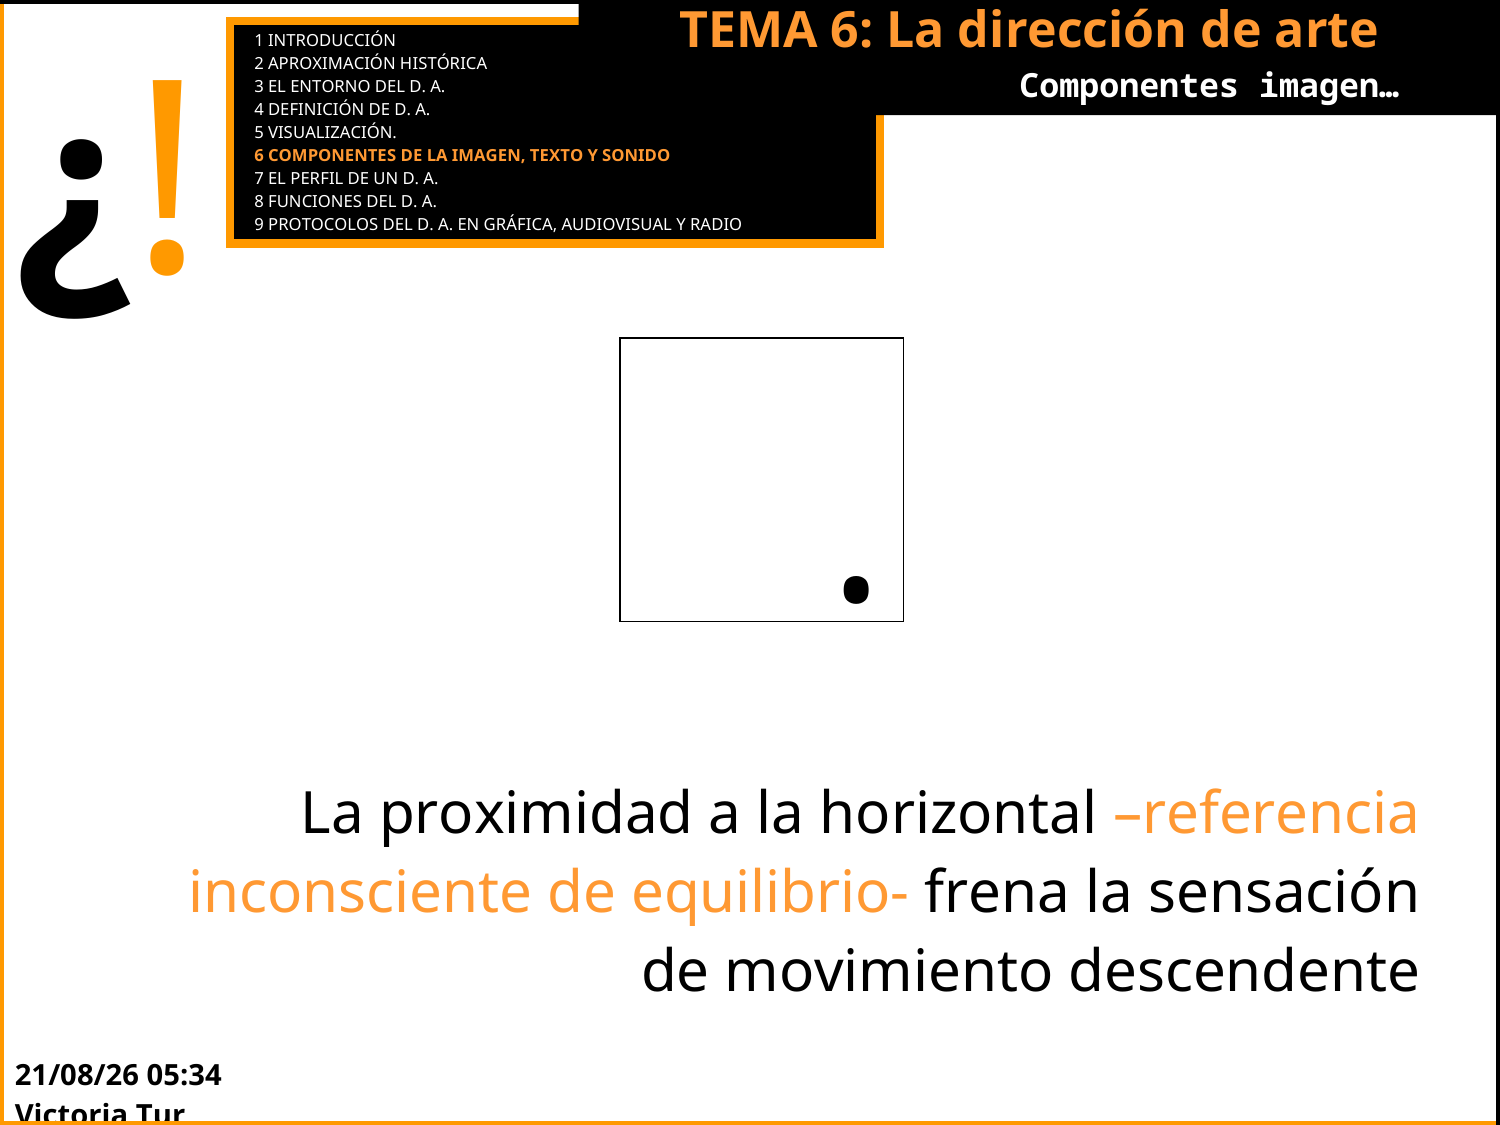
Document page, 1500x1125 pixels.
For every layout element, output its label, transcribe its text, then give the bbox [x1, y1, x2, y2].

text_box • [820, 503, 925, 673]
text_box TEMA 6: La dirección de arte Componentes imagen… [578, 0, 1500, 116]
text_box La proximidad a la horizontal –referencia inconsciente de equilibrio- frena la sensación de movimiento descendente [171, 763, 1436, 1017]
text_box 1 INTRODUCCIÓN 2 APROXIMACIÓN HISTÓRICA 3 EL ENTORNO DEL D. A. 4 DEFINICIÓN DE D. A. 5 VISUALIZACIÓN. 6 COMPONENTES DE LA IMAGEN, TEXTO Y SONIDO 7 EL PERFIL DE UN D. A. 8 FUNCIONES DEL D. A. 9 PROTOCOLOS DEL D. A. EN GRÁFICA, AUDIOVISUAL Y RADIO [230, 20, 880, 244]
text_box [620, 338, 904, 622]
